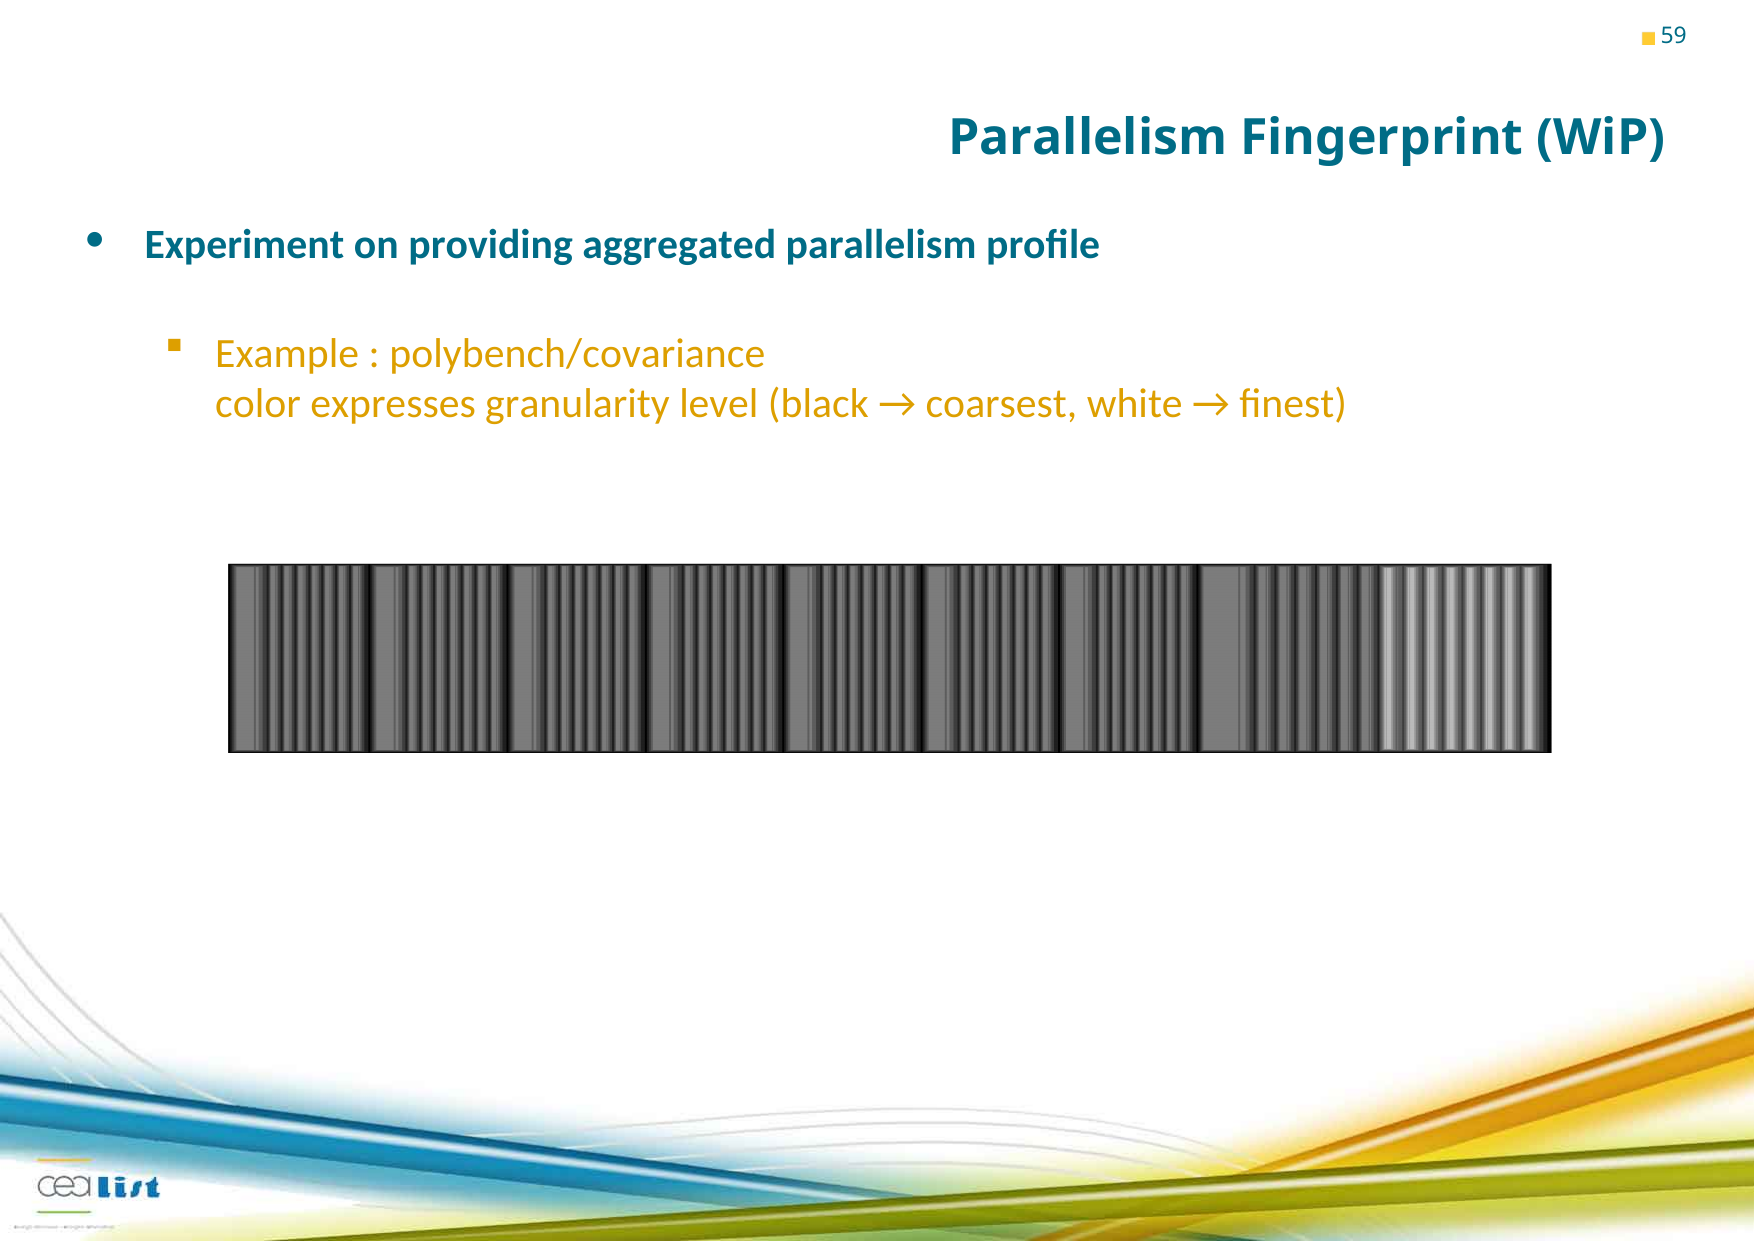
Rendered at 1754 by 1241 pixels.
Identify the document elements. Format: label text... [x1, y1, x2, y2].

text_box <number> [1294, 12, 1704, 60]
title Parallelism Fingerprint (WiP) [72, 86, 1682, 183]
list Experiment on providing aggregated parallelism profile Example : polybench/covariance color expresses granularity level (black → coarsest, white → finest) [68, 208, 1679, 1021]
picture [0, 0, 1754, 1241]
